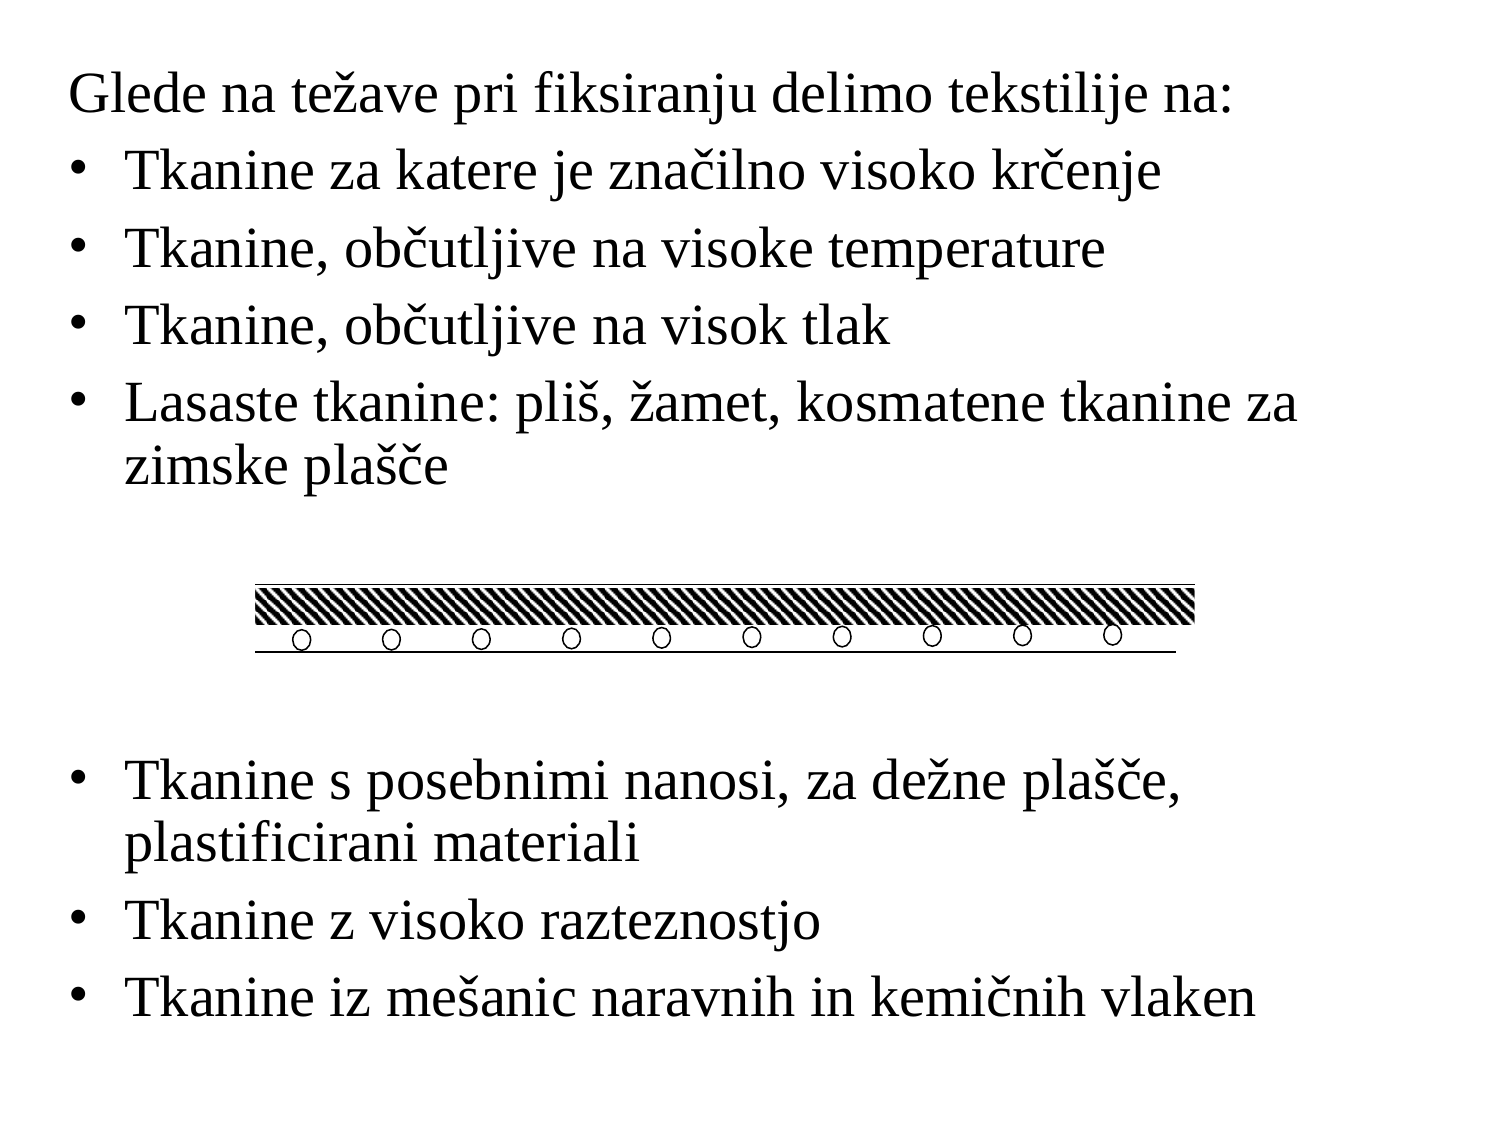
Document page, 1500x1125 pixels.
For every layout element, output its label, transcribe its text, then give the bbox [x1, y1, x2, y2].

text_box [472, 628, 491, 650]
text_box [743, 626, 761, 648]
text_box [652, 627, 671, 649]
text_box [382, 629, 401, 650]
text_box [255, 588, 1195, 647]
text_box [833, 626, 851, 647]
list Glede na težave pri fiksiranju delimo tekstilije na: Tkanine za katere je značilno visoko krčenje Tkanine, občutljive na visoke temperature Tkanine, občutljive na visok tlak Lasaste tkanine: pliš, žamet, kosmatene tkanine za zimske plašče Tkanine s posebnimi nanosi, za dežne plašče, plastificirani materiali Tkanine z visoko razteznostjo Tkanine iz mešanic naravnih in kemičnih vlaken [53, 54, 1459, 1083]
text_box [562, 628, 581, 649]
text_box [292, 629, 311, 651]
